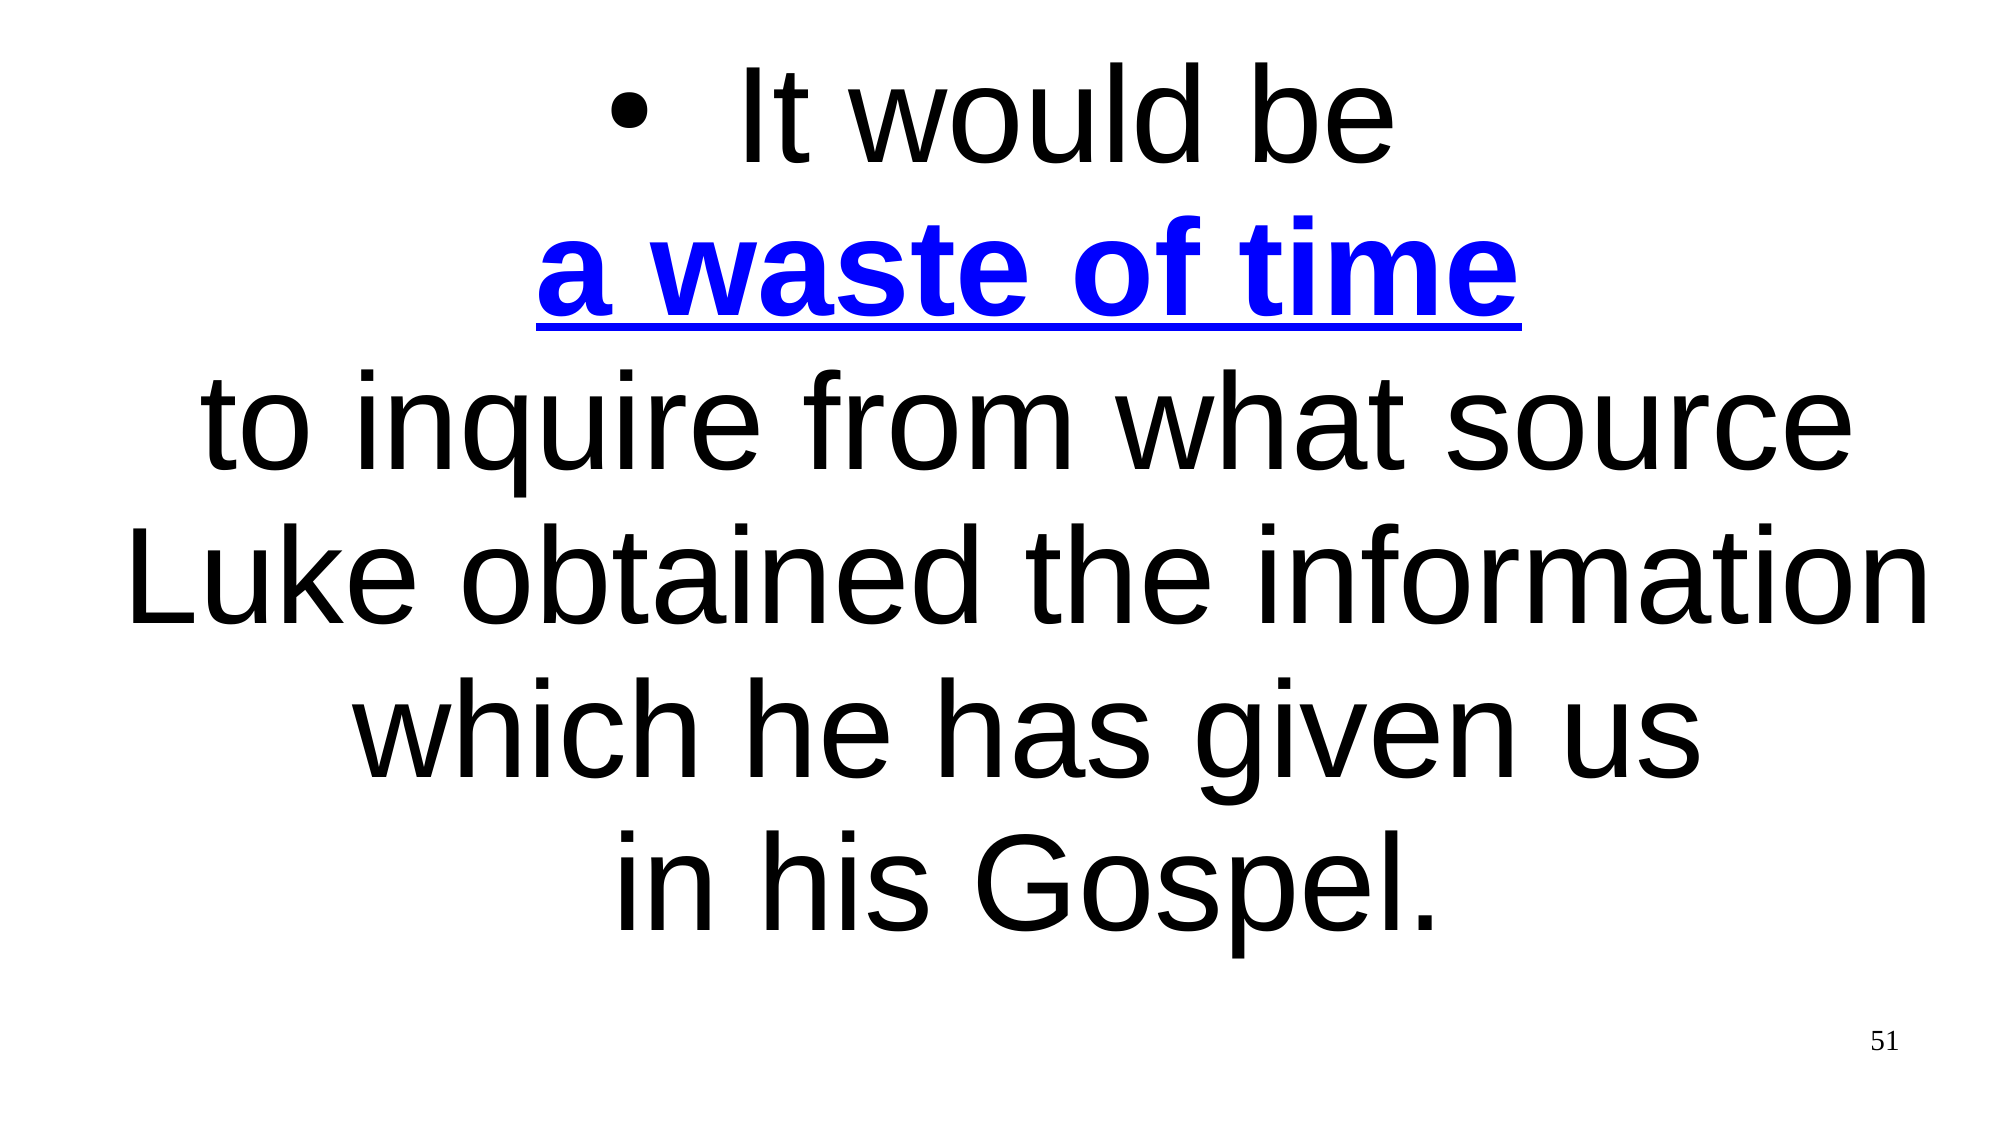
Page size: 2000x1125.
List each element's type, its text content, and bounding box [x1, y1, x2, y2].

list It would be a waste of time to inquire from what source Luke obtained the information which he has given us in his Gospel. [37, 37, 1988, 1125]
